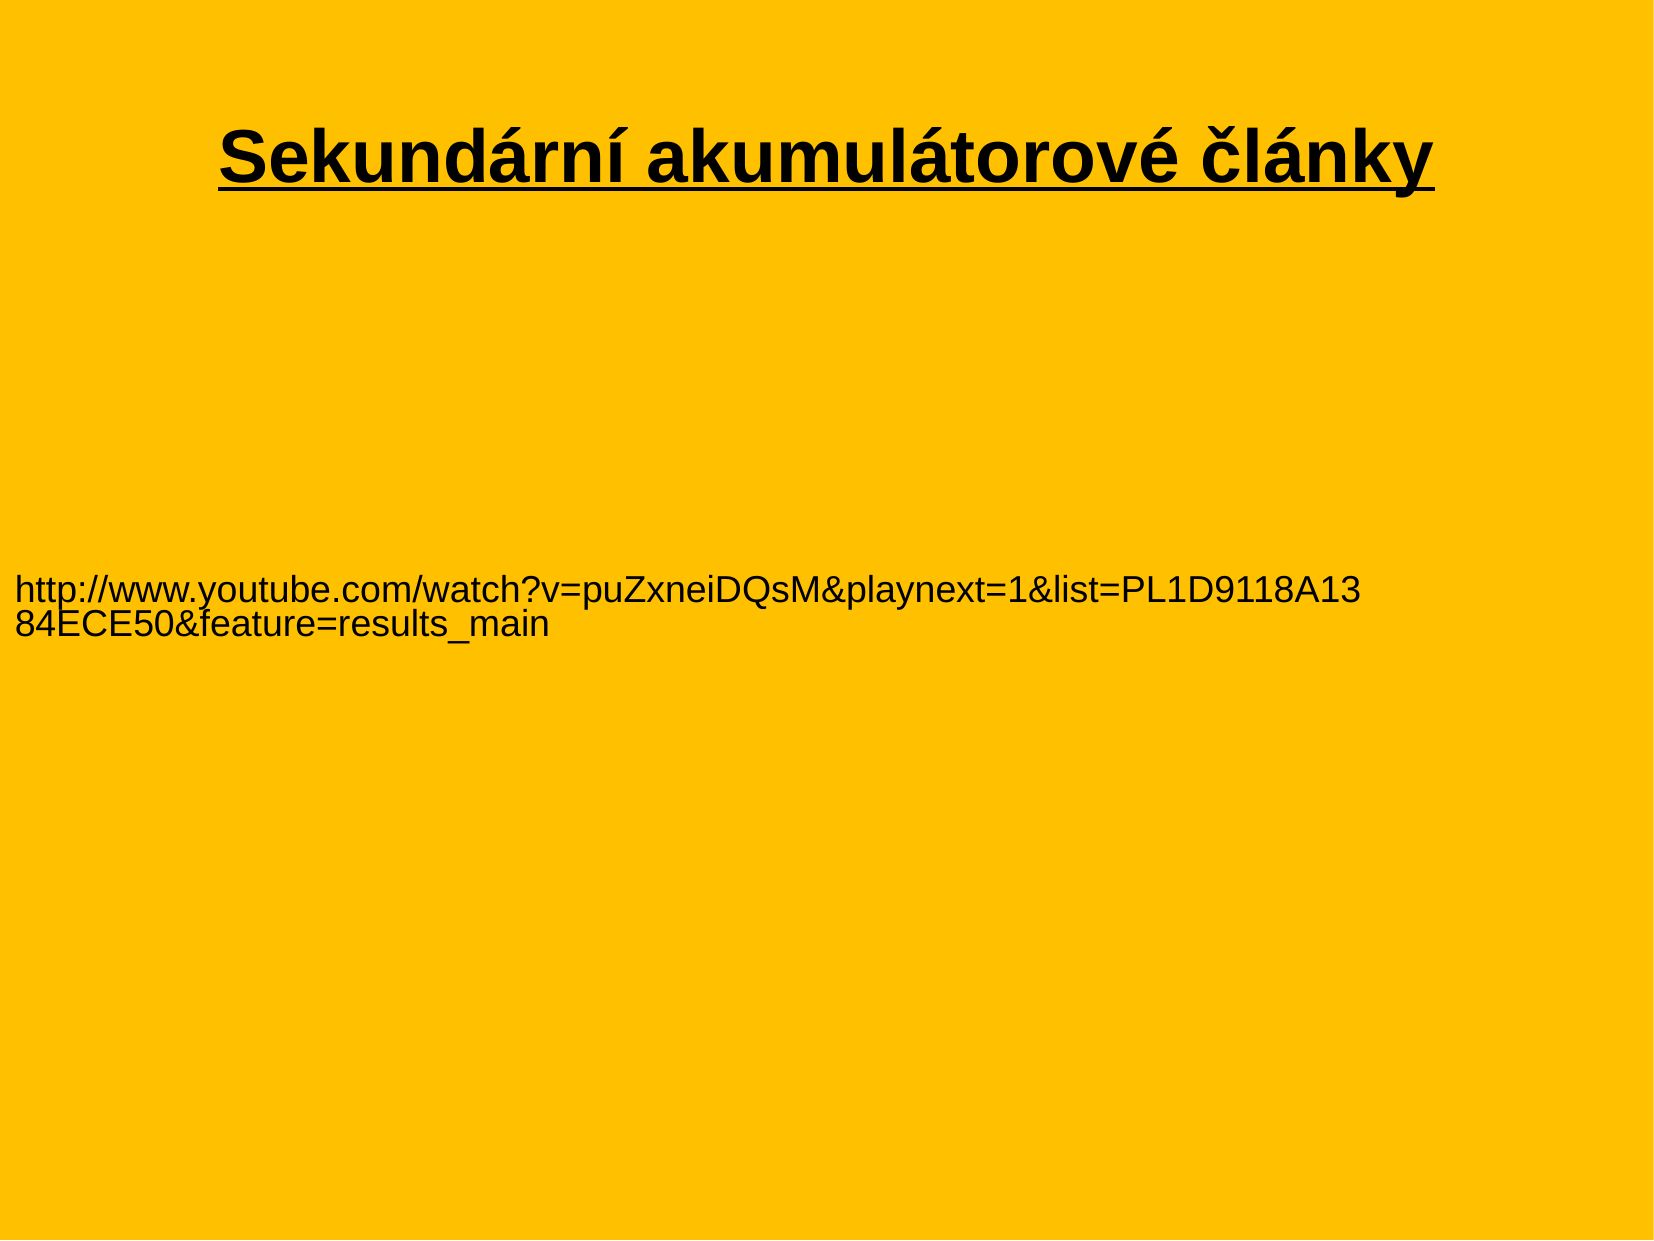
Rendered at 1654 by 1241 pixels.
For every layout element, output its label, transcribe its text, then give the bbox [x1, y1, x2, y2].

text_box http://www.youtube.com/watch?v=puZxneiDQsM&playnext=1&list=PL1D9118A1384ECE50&feature=results_main [0, 561, 1385, 661]
title Sekundární akumulátorové články [82, 49, 1571, 257]
